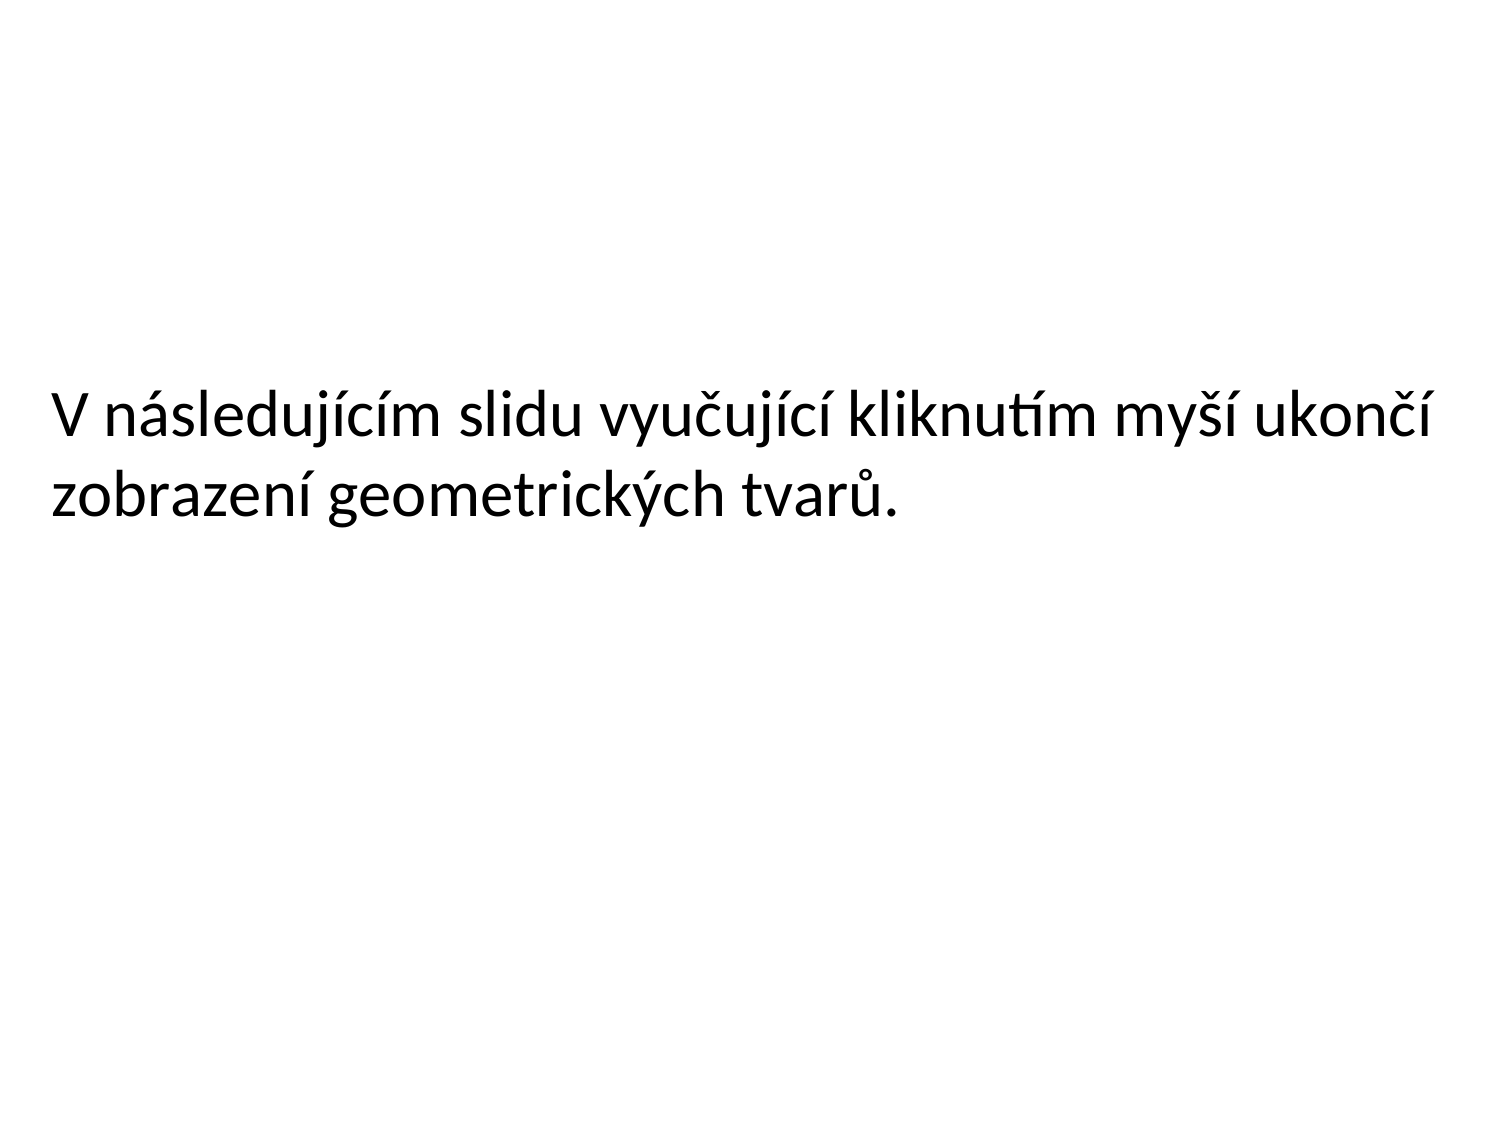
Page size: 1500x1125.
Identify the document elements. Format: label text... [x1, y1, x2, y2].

text_box V následujícím slidu vyučující kliknutím myší ukončí zobrazení geometrických tvarů. [36, 361, 1449, 538]
